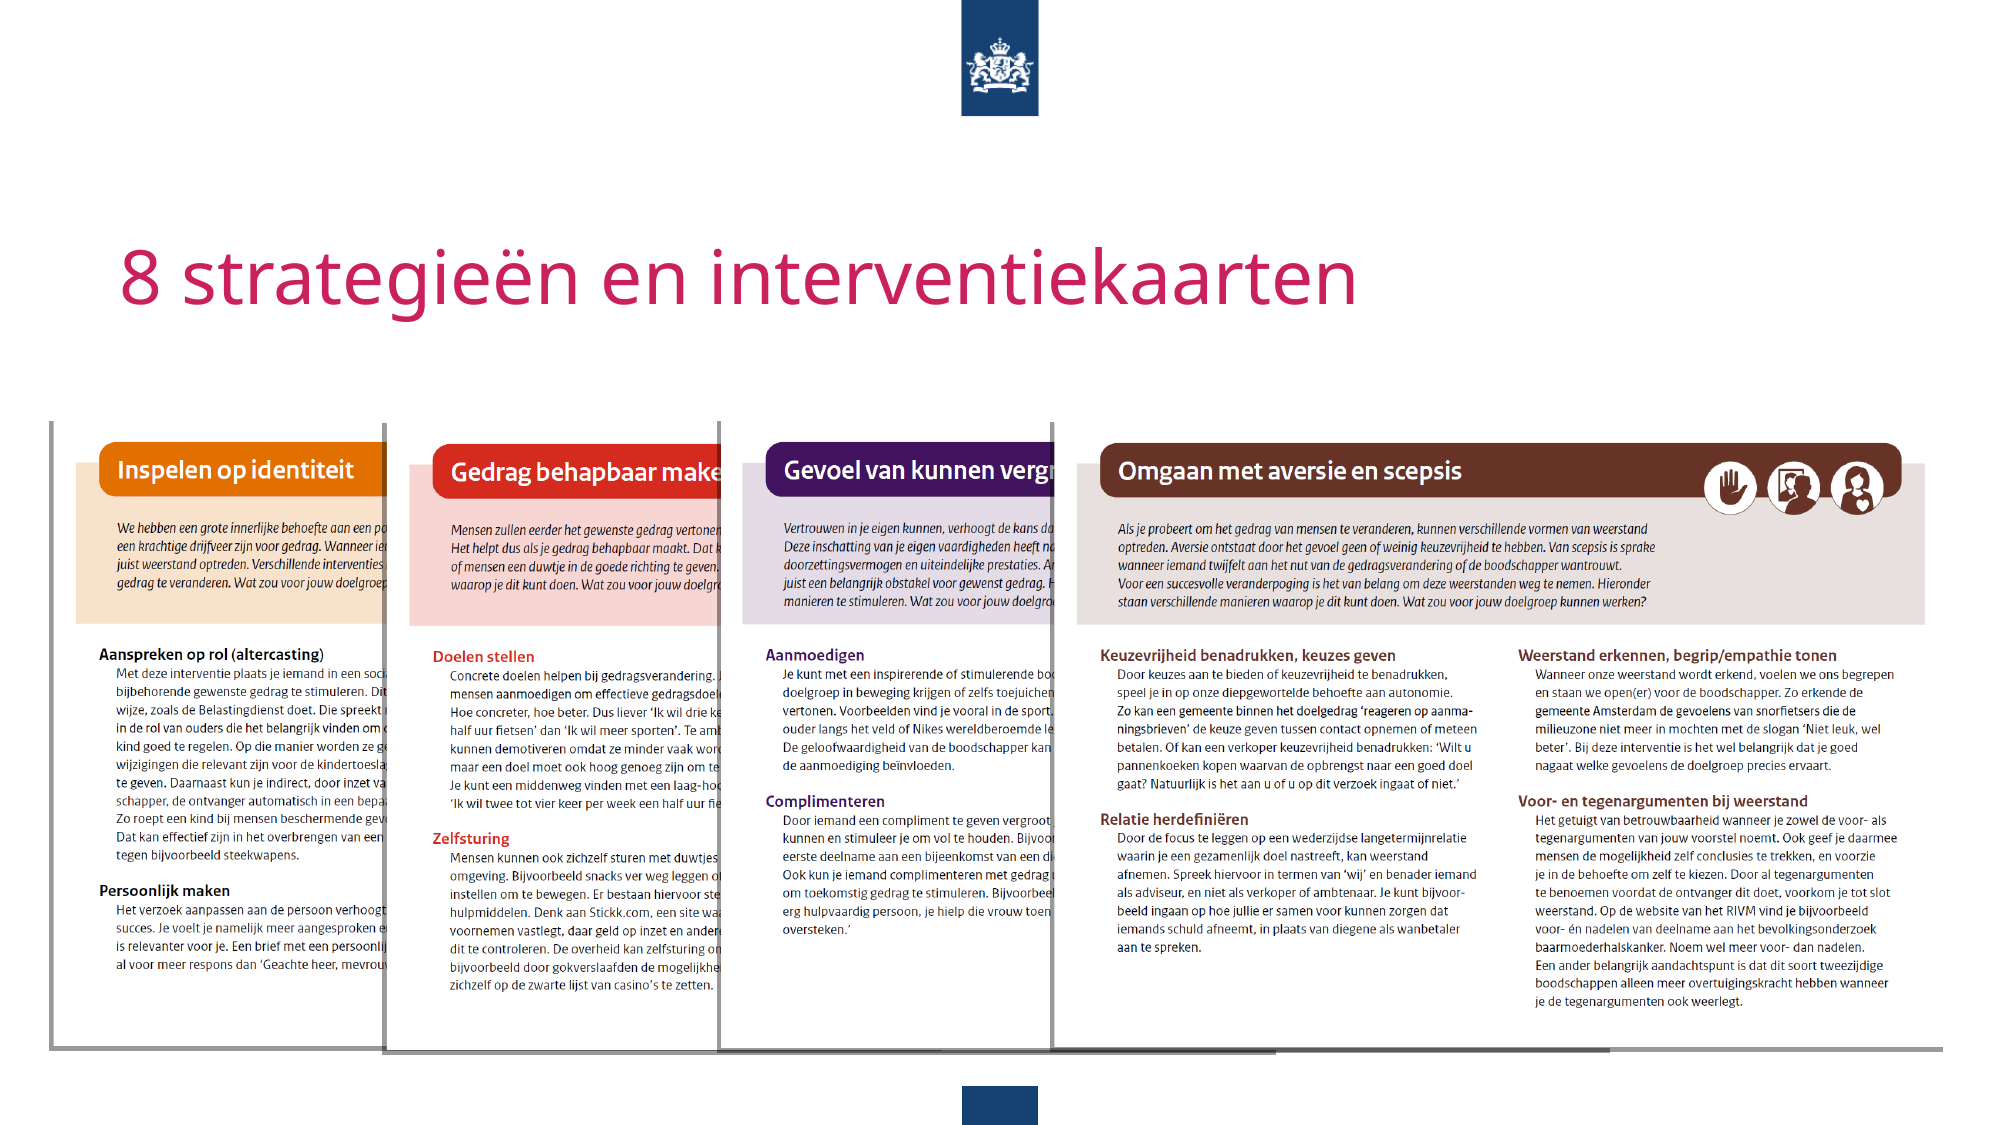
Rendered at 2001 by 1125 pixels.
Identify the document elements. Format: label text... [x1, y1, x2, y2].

title 8 strategieën en interventiekaarten [104, 172, 1897, 329]
picture [53, 416, 1947, 1050]
